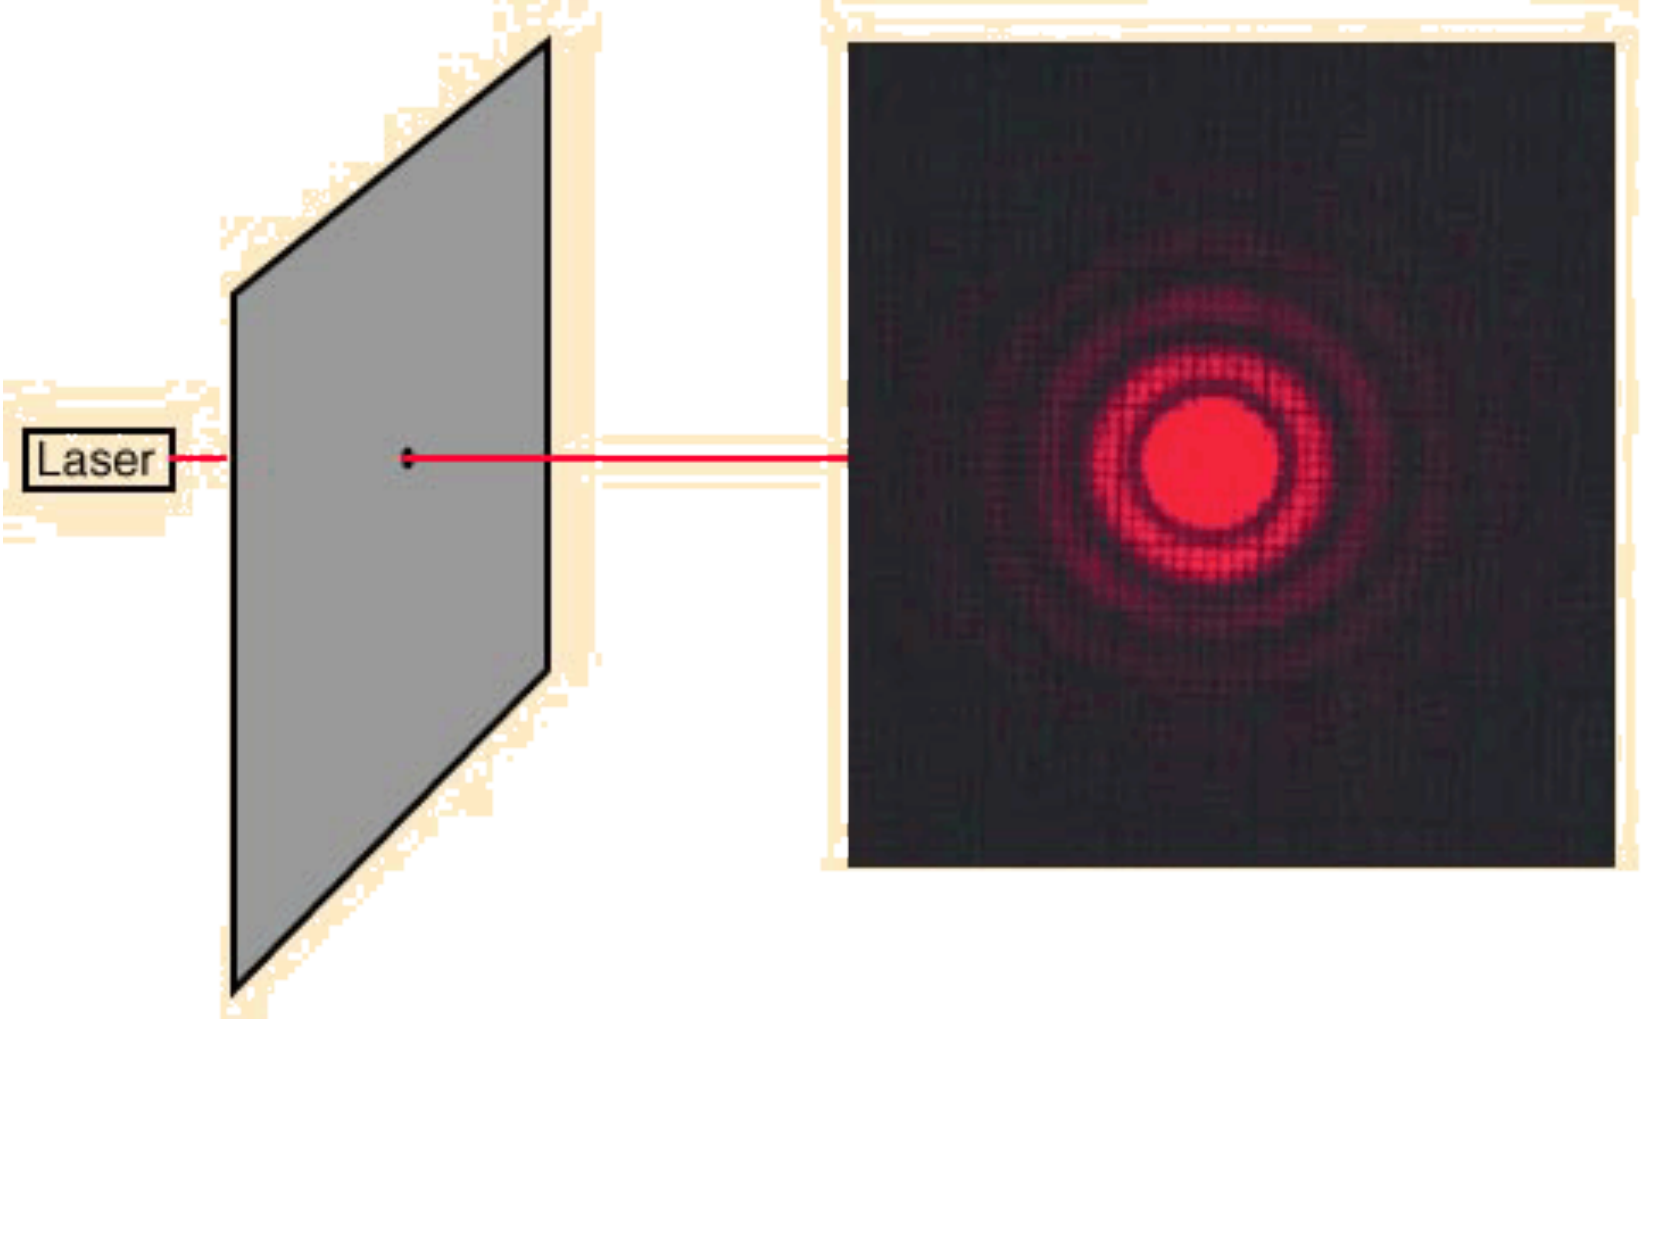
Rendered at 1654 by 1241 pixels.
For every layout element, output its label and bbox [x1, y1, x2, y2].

picture [3, 0, 1654, 1019]
